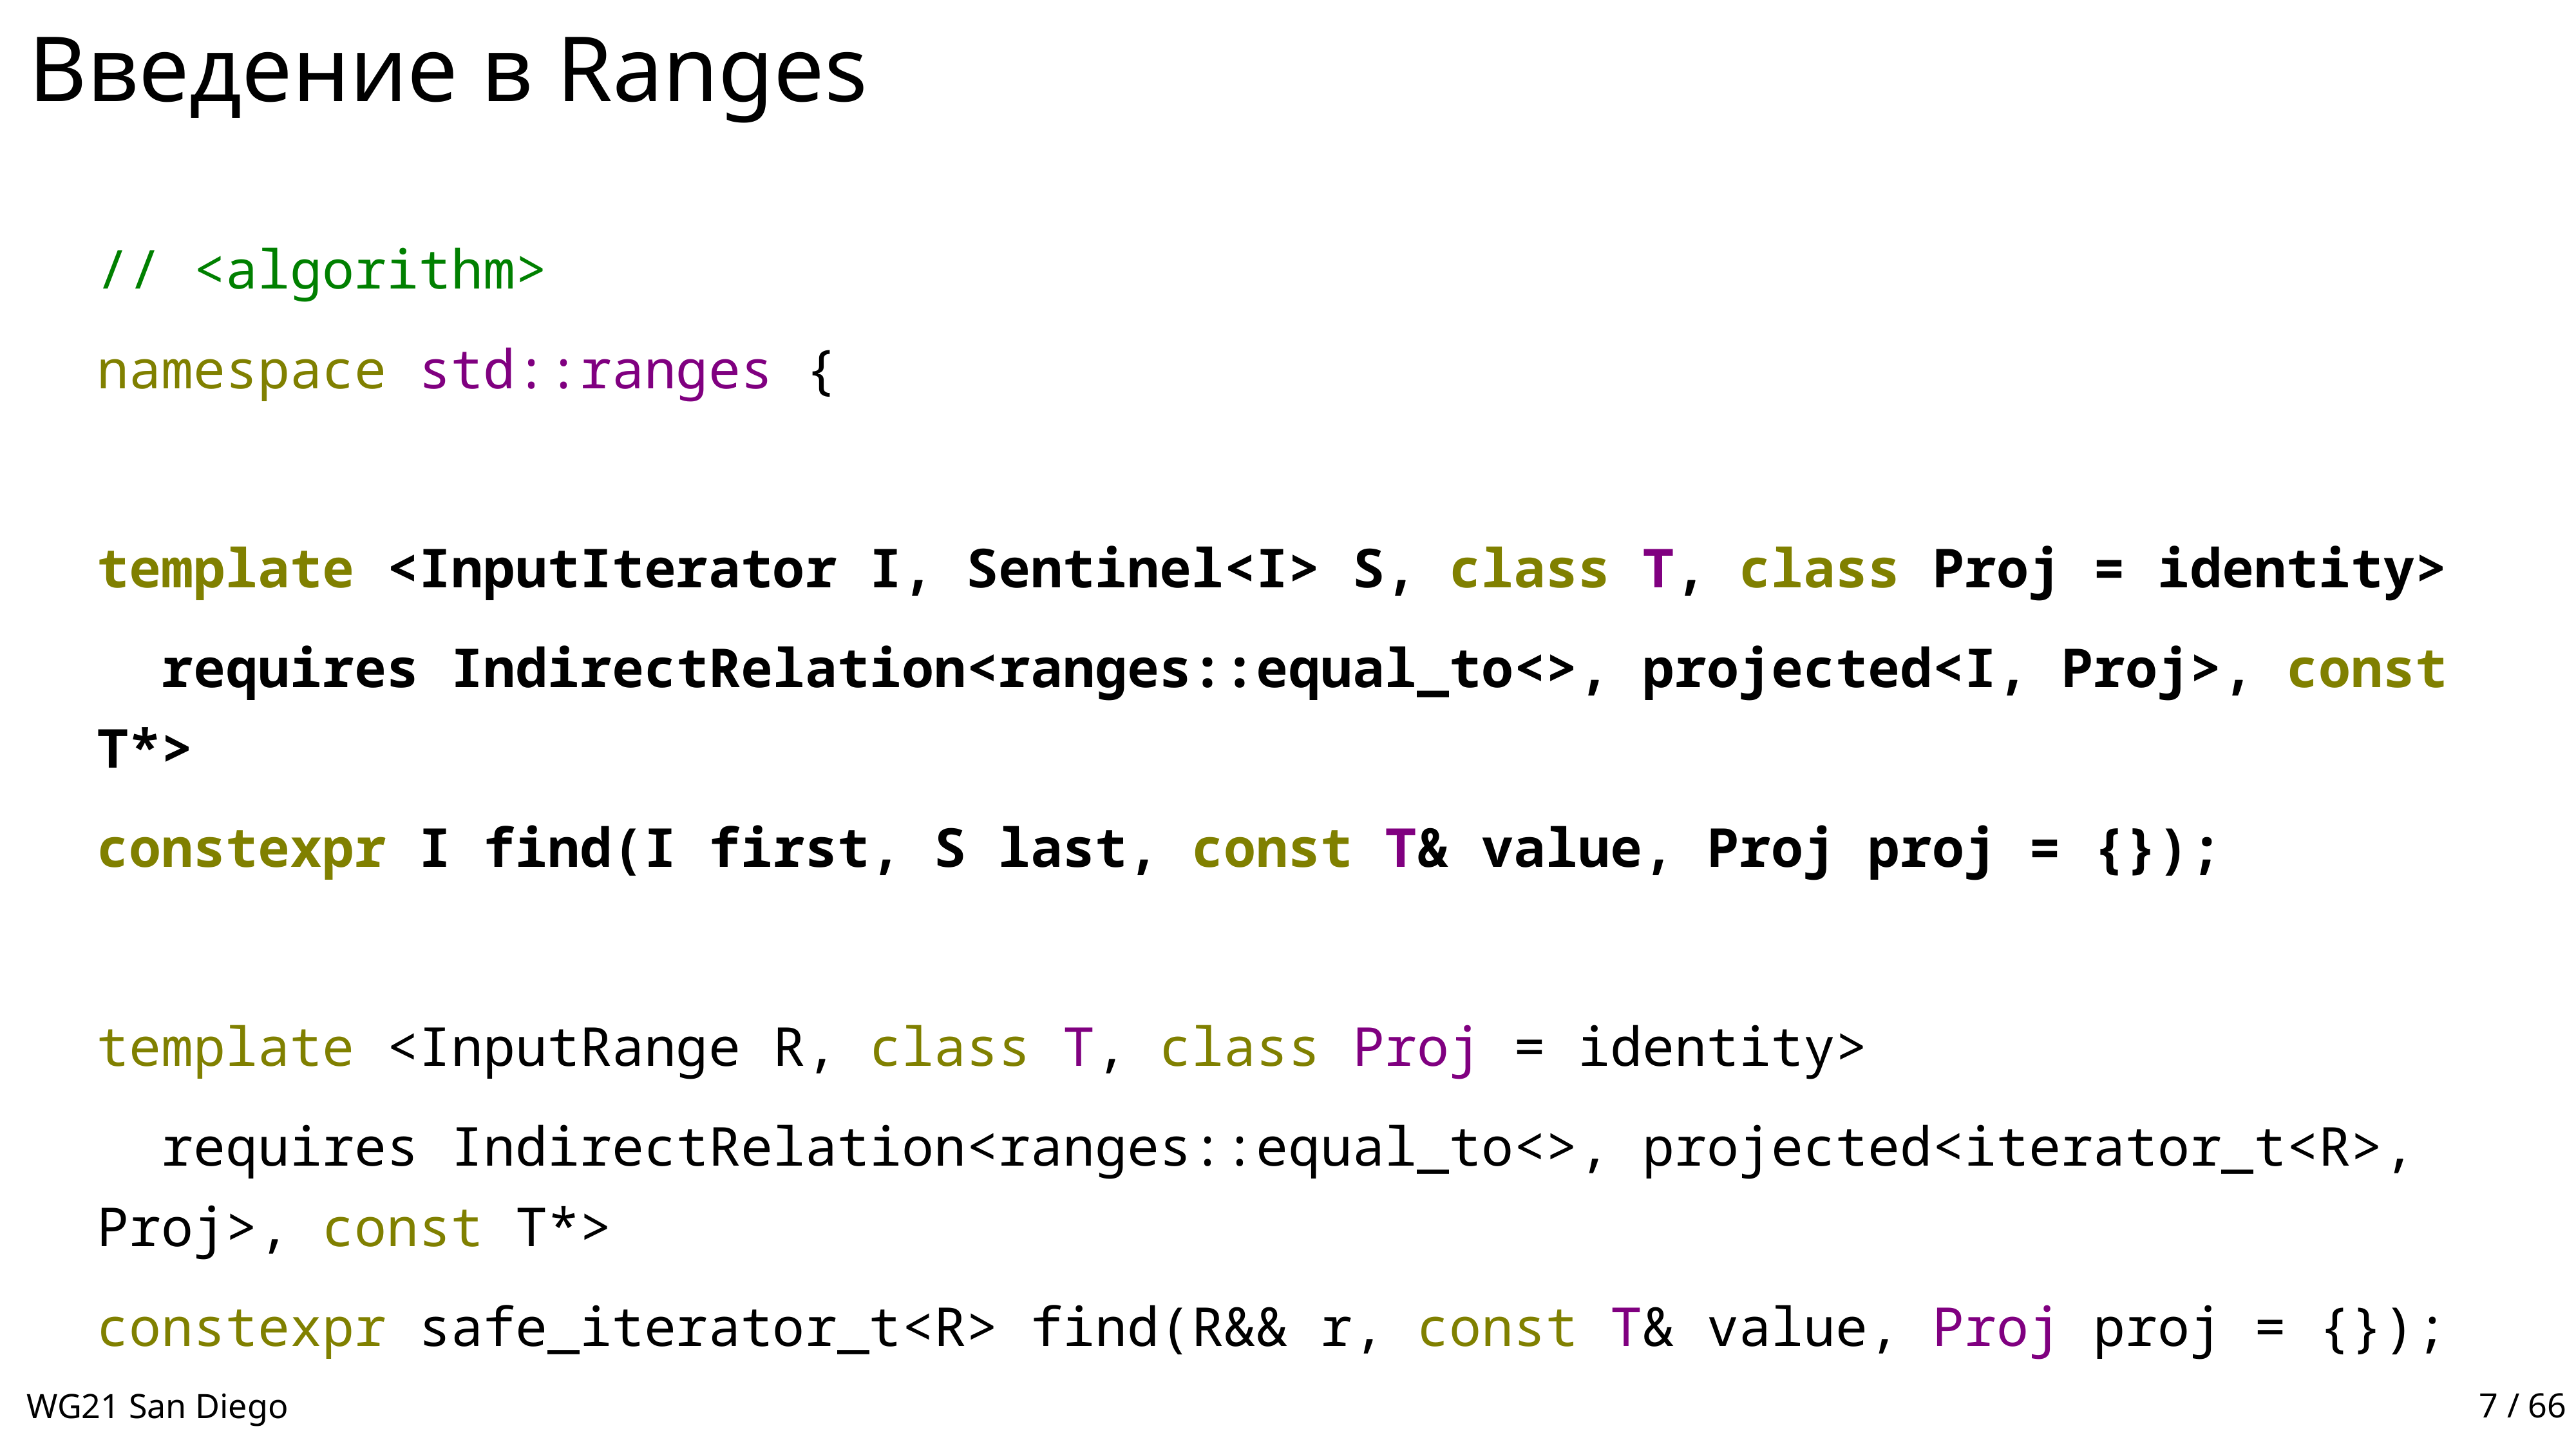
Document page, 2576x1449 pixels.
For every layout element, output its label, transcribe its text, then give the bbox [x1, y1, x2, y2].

list WG21 San Diego [17, 1376, 1114, 1431]
title Введение в Ranges [19, 19, 2551, 155]
list // <algorithm> namespace std::ranges { template <InputIterator I, Sentinel<I> S, class T, class Proj = identity> requires IndirectRelation<ranges::equal_to<>, projected<I, Proj>, const T*> constexpr I find(I first, S last, const T& value, Proj proj = {}); template <InputRange R, class T, class Proj = identity> requires IndirectRelation<ranges::equal_to<>, projected<iterator_t<R>, Proj>, const T*> constexpr safe_iterator_t<R> find(R&& r, const T& value, Proj proj = {}); } // namespace std::ranges [87, 214, 2551, 1382]
list <number> / 66 [1479, 1376, 2576, 1431]
